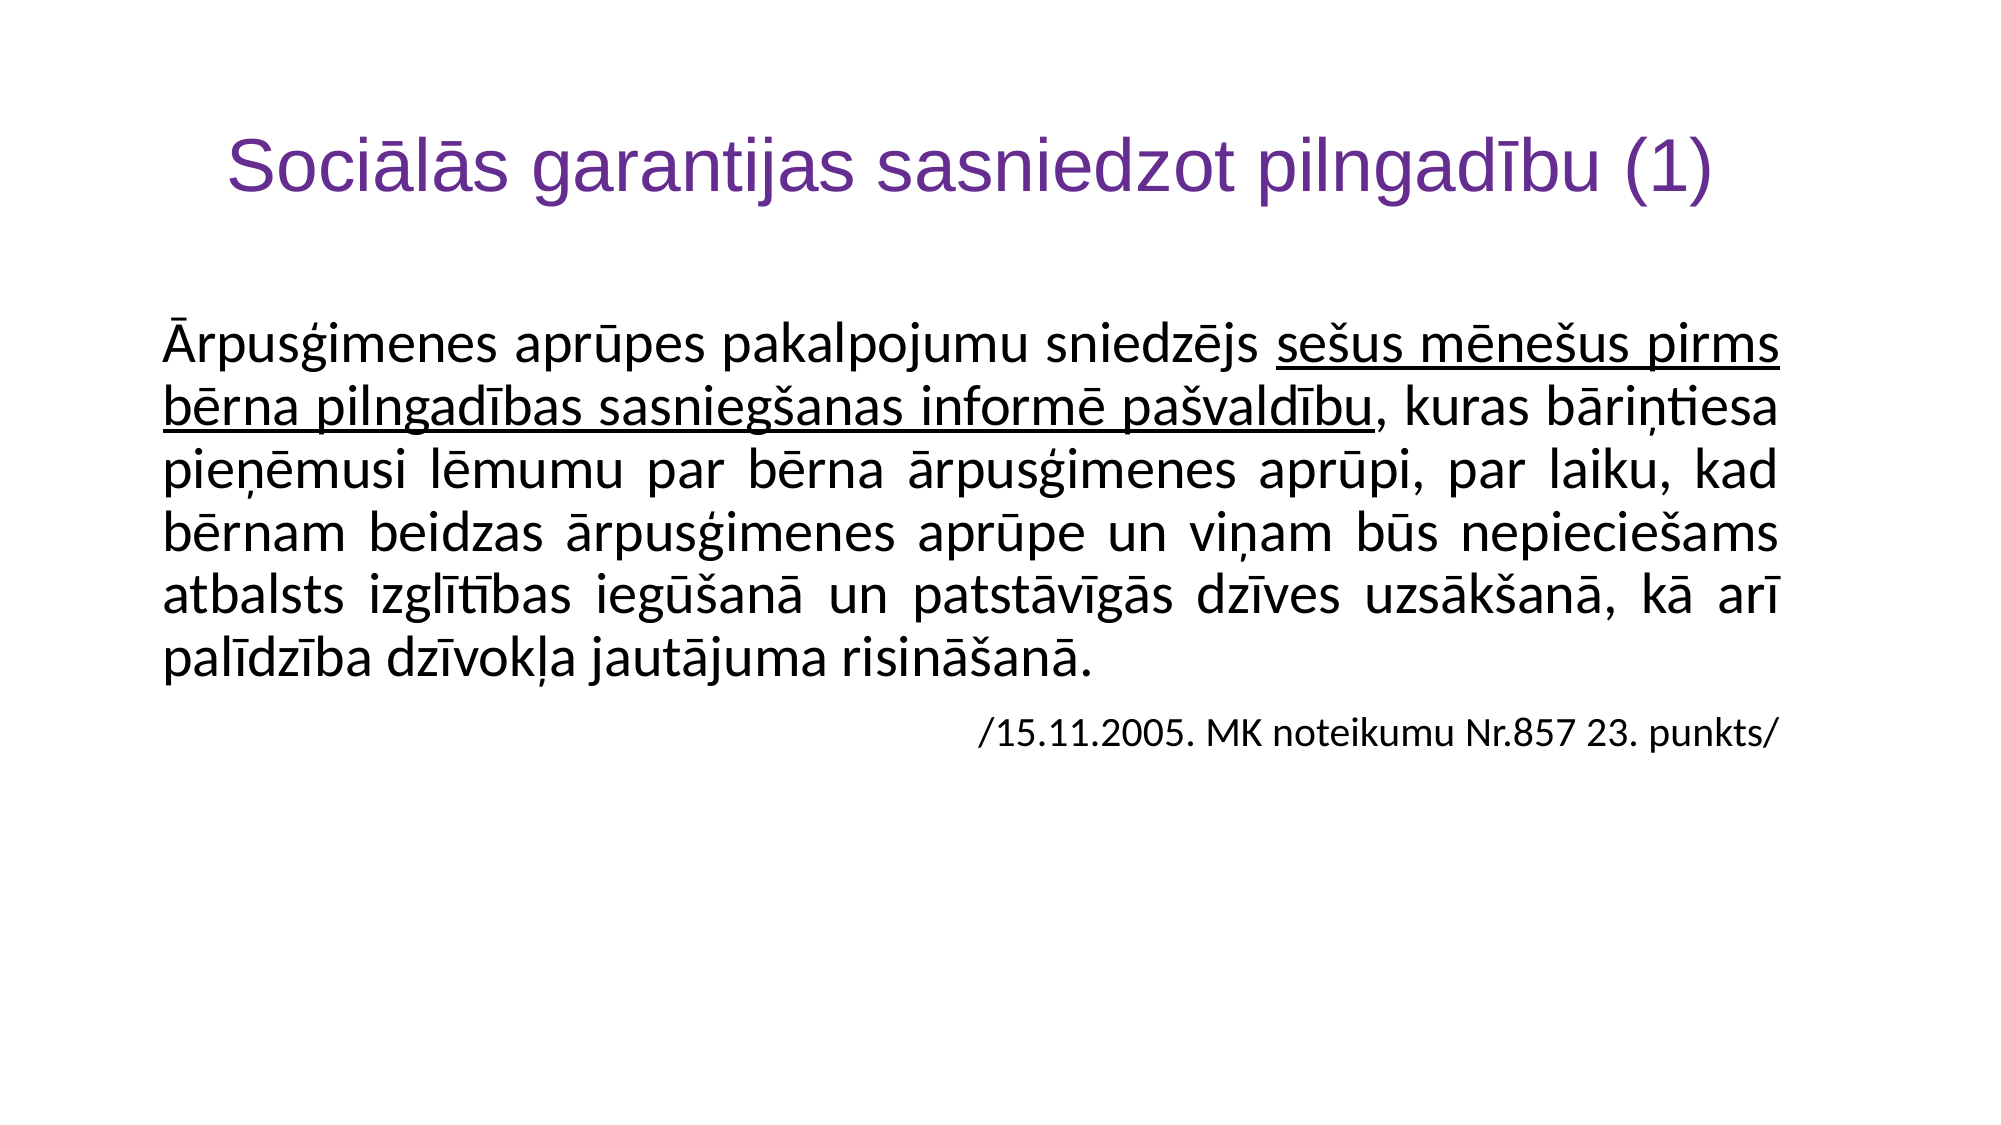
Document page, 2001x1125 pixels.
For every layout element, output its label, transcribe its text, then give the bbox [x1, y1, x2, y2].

list Sociālās garantijas sasniedzot pilngadību (1) Ārpusģimenes aprūpes pakalpojumu sniedzējs sešus mēnešus pirms bērna pilngadības sasniegšanas informē pašvaldību, kuras bāriņtiesa pieņēmusi lēmumu par bērna ārpusģimenes aprūpi, par laiku, kad bērnam beidzas ārpusģimenes aprūpe un viņam būs nepieciešams atbalsts izglītības iegūšanā un patstāvīgās dzīves uzsākšanā, kā arī palīdzība dzīvokļa jautājuma risināšanā. /15.11.2005. MK noteikumu Nr.857 23. punkts/ [147, 119, 1863, 1014]
